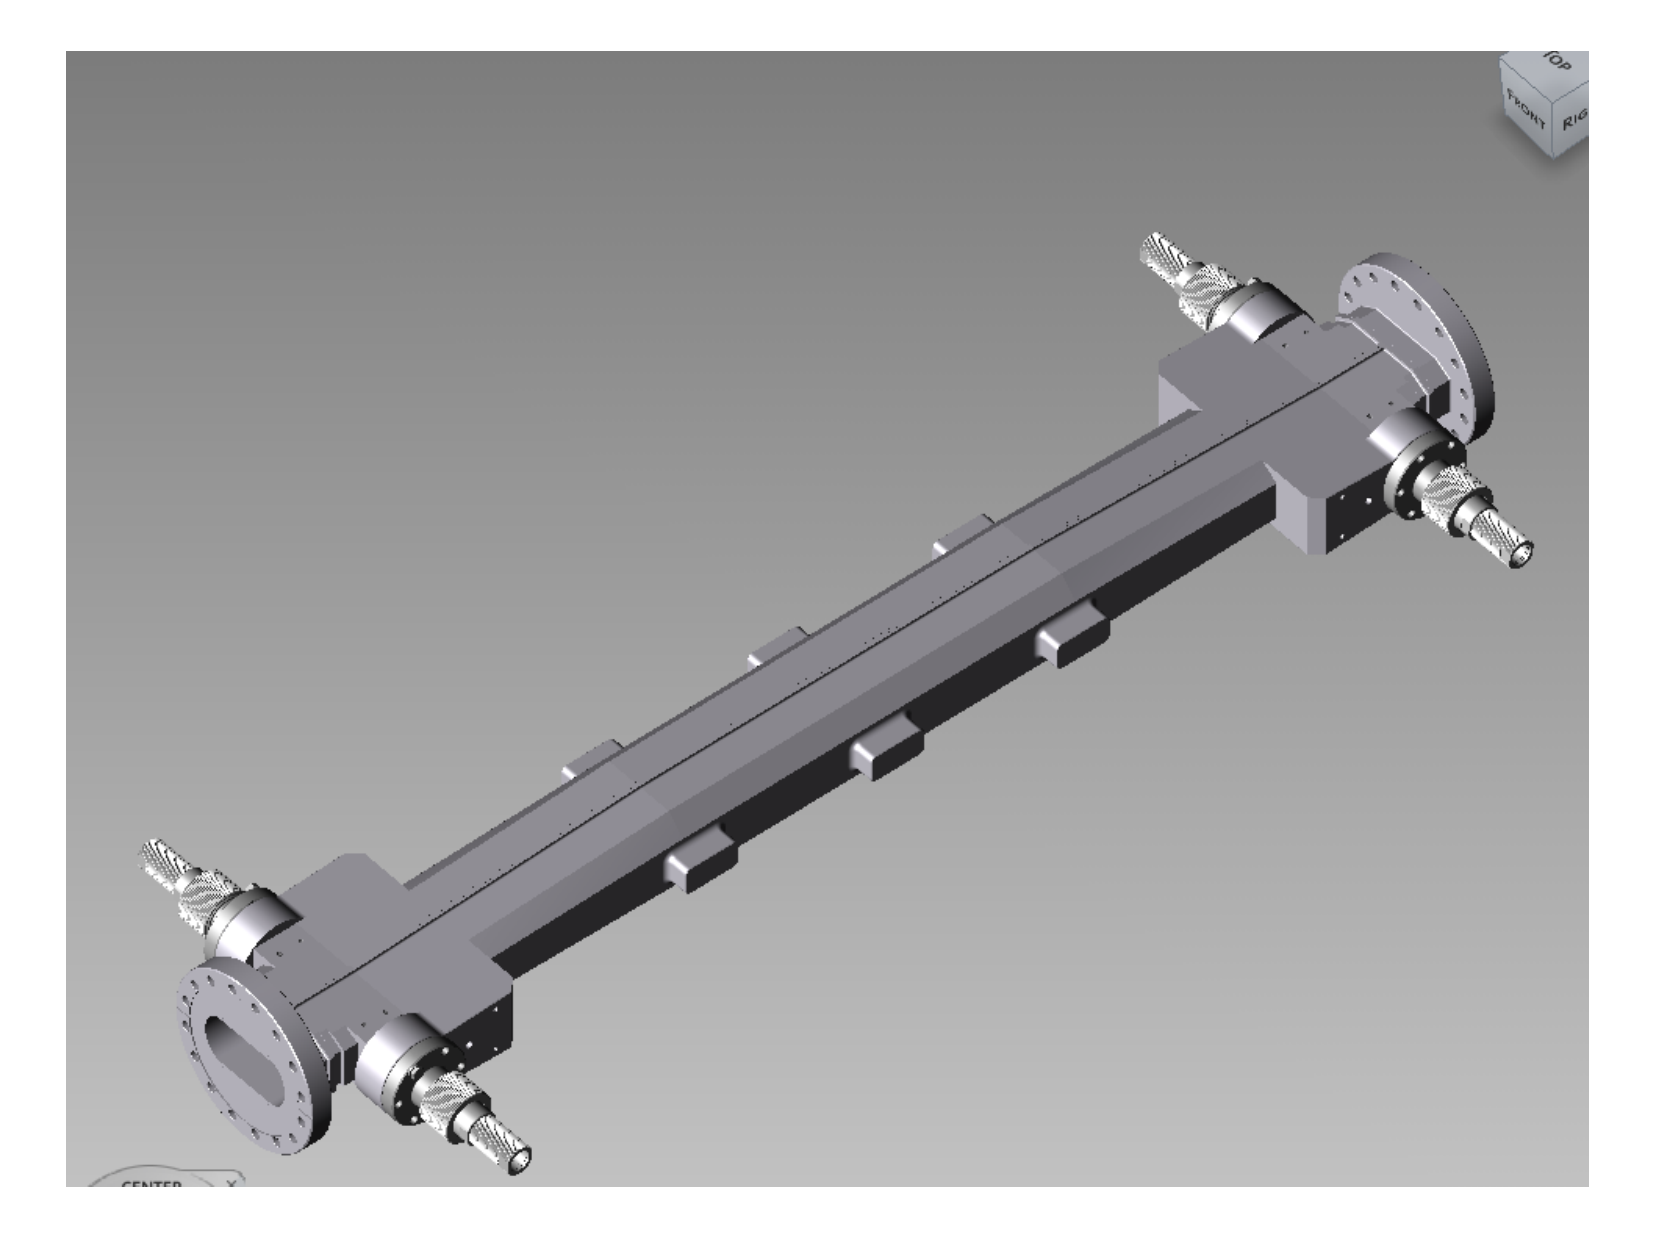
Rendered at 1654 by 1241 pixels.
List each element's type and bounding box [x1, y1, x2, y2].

picture [66, 51, 1589, 1187]
